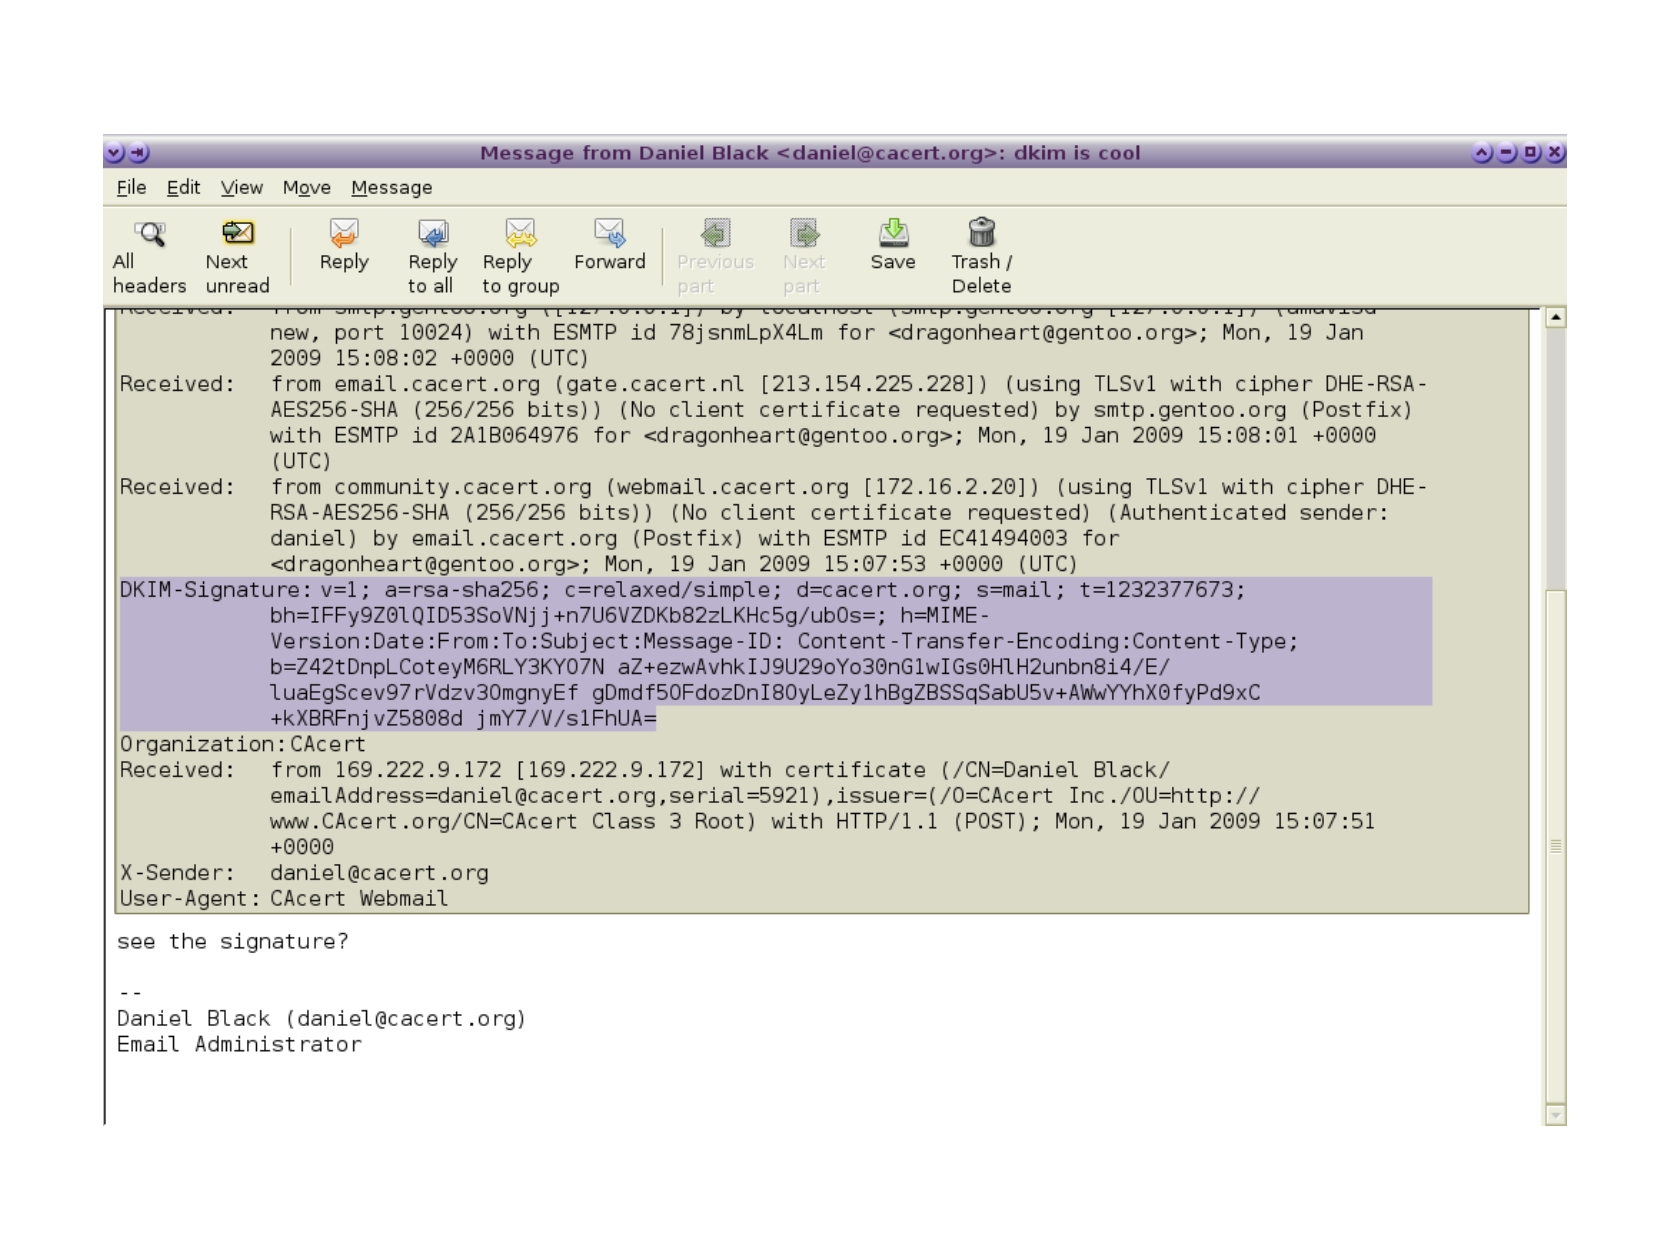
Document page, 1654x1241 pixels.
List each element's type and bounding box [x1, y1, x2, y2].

picture [103, 134, 1567, 1126]
